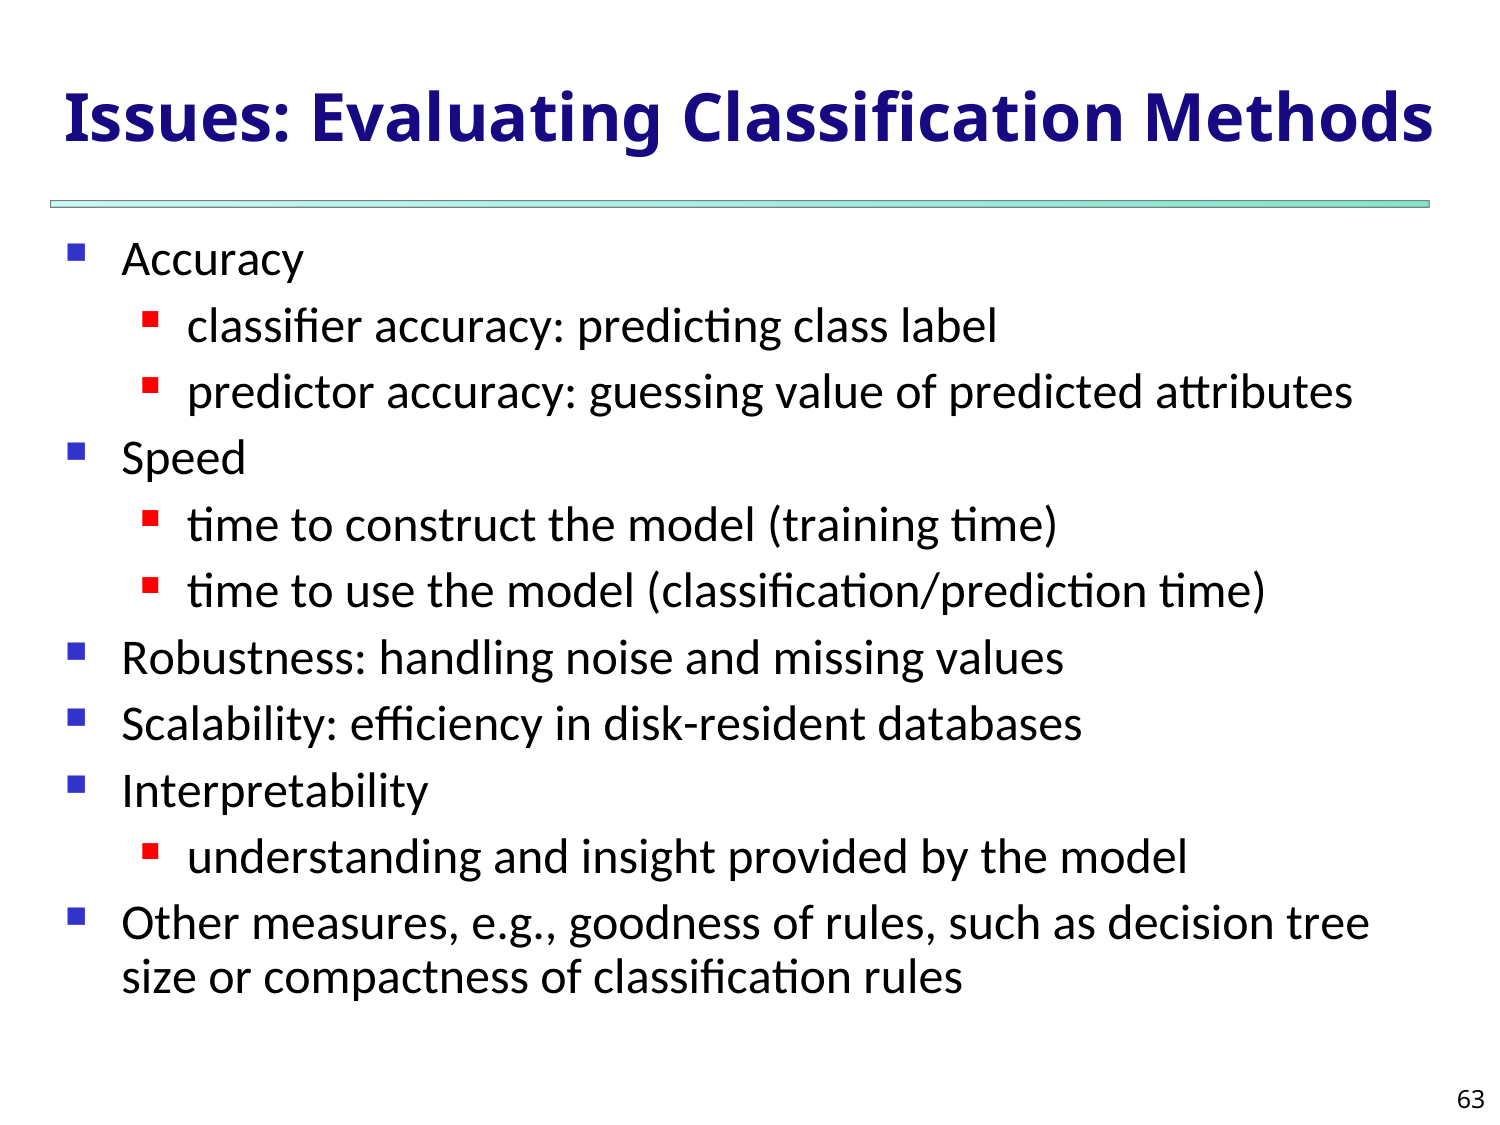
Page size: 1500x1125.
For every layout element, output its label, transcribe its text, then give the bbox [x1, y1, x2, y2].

list Accuracy classifier accuracy: predicting class label predictor accuracy: guessing value of predicted attributes Speed time to construct the model (training time) time to use the model (classification/prediction time) Robustness: handling noise and missing values Scalability: efficiency in disk-resident databases Interpretability understanding and insight provided by the model Other measures, e.g., goodness of rules, such as decision tree size or compactness of classification rules [50, 224, 1425, 1125]
title Issues: Evaluating Classification Methods [0, 0, 1500, 163]
text_box <number> [1425, 1062, 1500, 1125]
